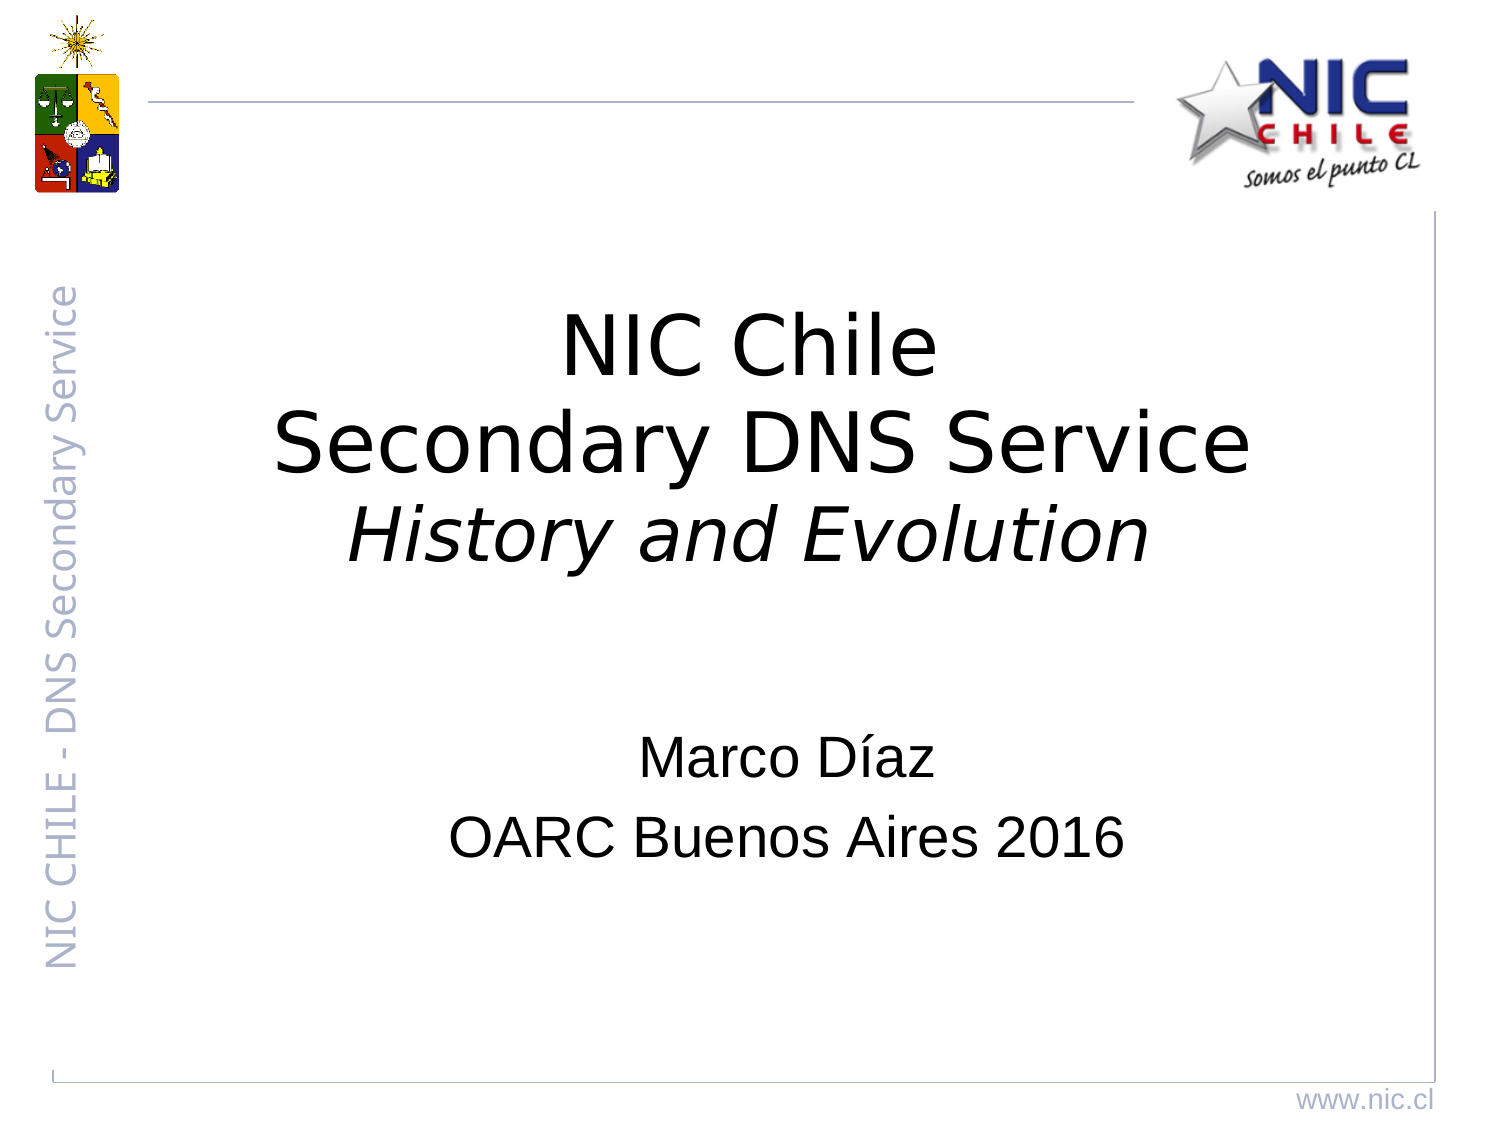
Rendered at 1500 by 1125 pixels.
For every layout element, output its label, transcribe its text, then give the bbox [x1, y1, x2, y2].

subtitle Marco Díaz OARC Buenos Aires 2016 [225, 637, 1276, 957]
title NIC Chile Secondary DNS Service History and Evolution [112, 231, 1388, 646]
picture [30, 9, 124, 199]
picture [1134, 37, 1463, 211]
